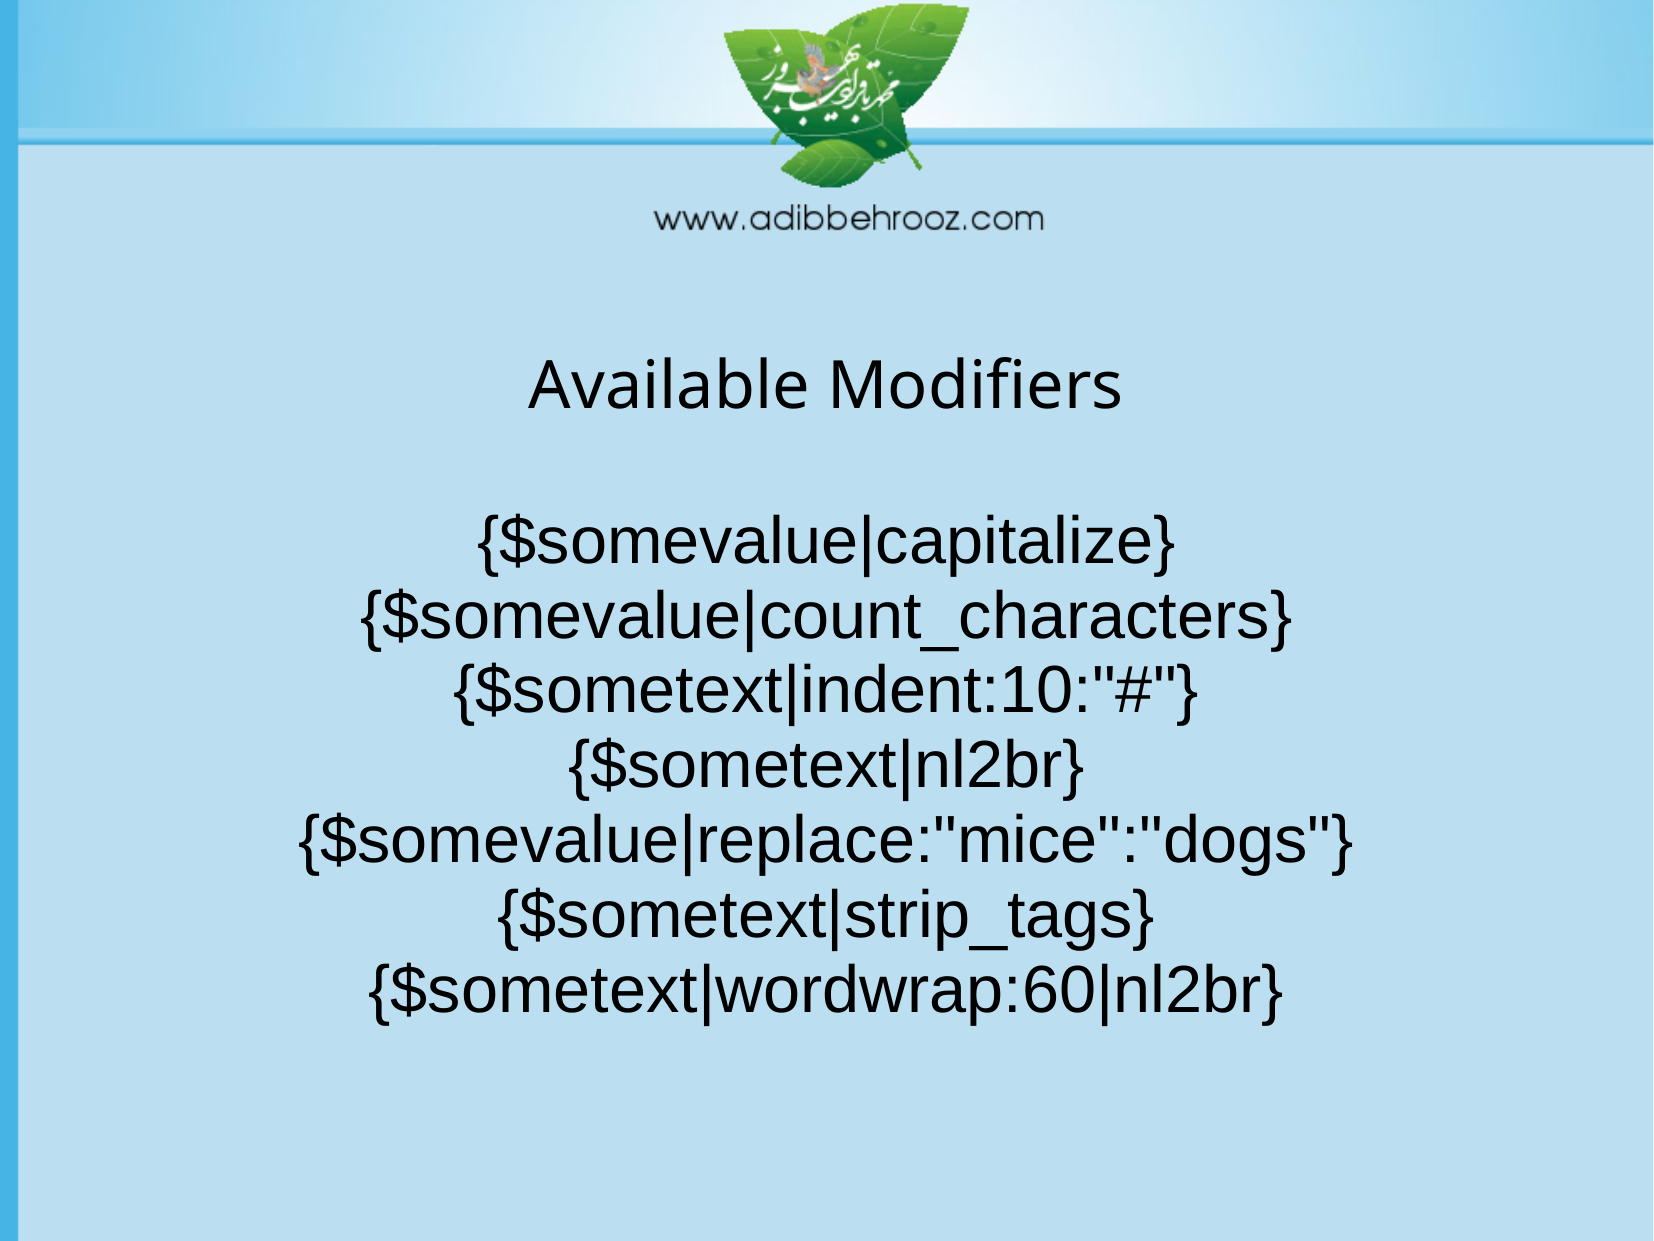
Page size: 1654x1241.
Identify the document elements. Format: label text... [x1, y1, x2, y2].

text_box Available Modifiers {$somevalue|capitalize} {$somevalue|count_characters} {$sometext|indent:10:"#"} {$sometext|nl2br} {$somevalue|replace:"mice":"dogs"} {$sometext|strip_tags} {$sometext|wordwrap:60|nl2br} [82, 262, 1571, 1102]
picture [0, 0, 1654, 1241]
